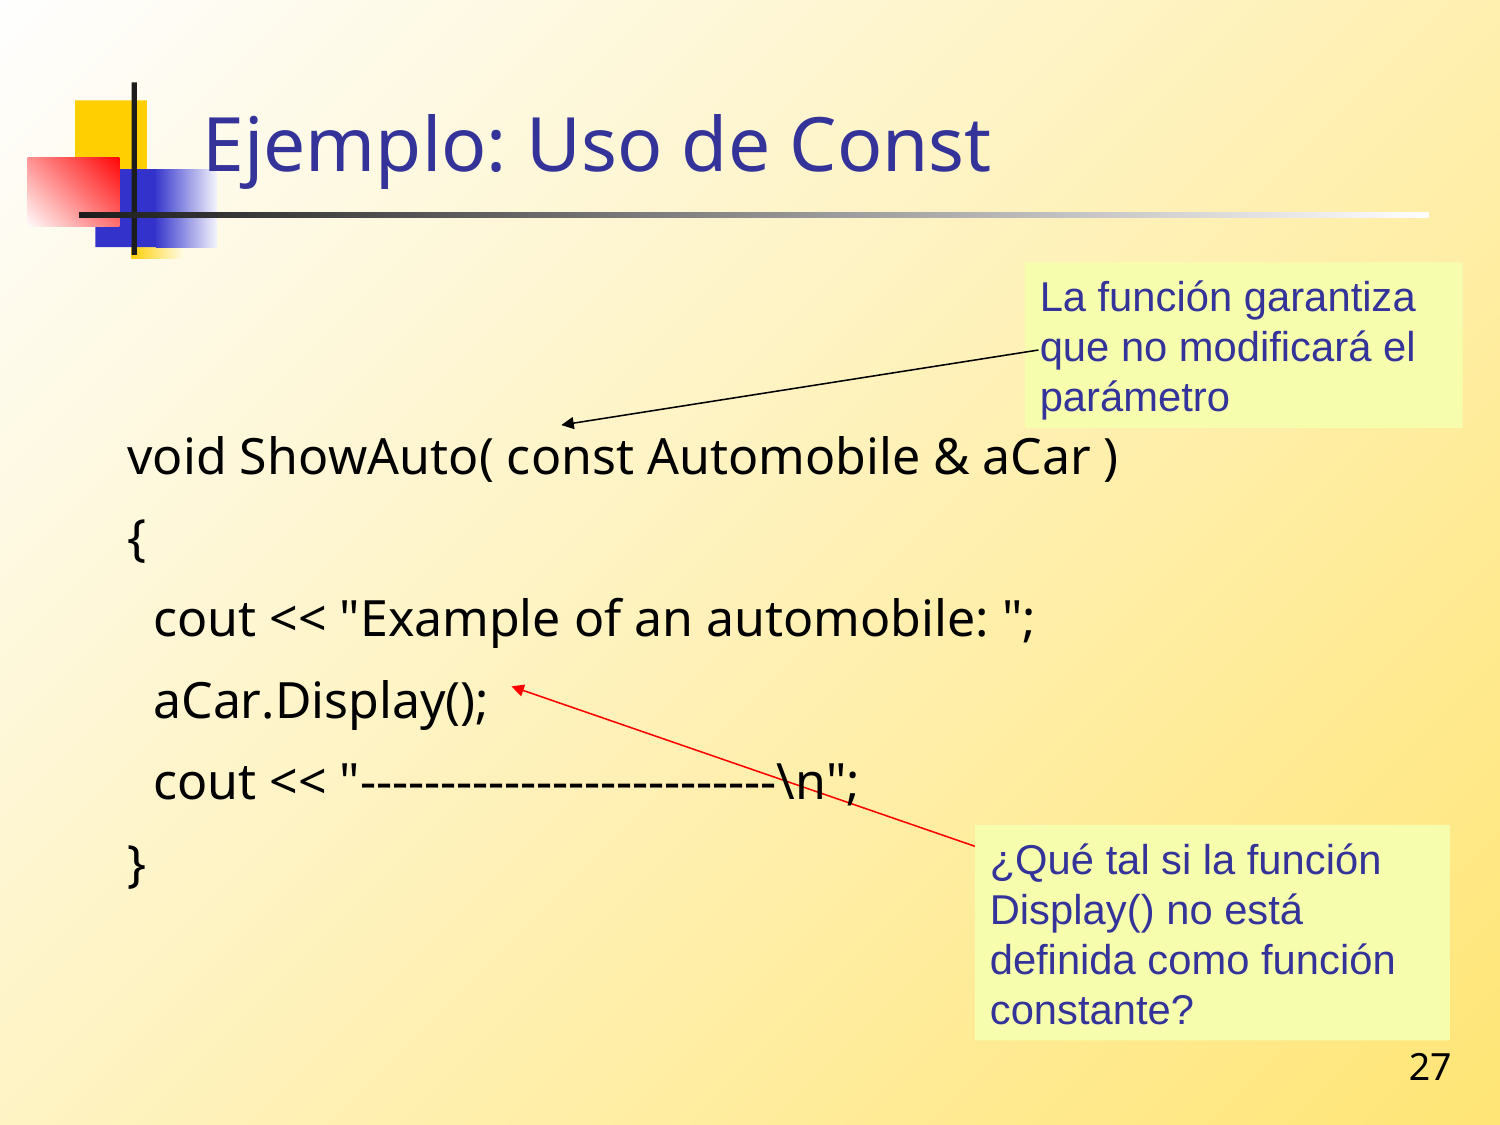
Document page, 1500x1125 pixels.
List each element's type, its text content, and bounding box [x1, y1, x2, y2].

text_box ¿Qué tal si la función Display() no está definida como función constante? [974, 824, 1450, 1041]
text_box La función garantiza que no modificará el parámetro [1025, 262, 1463, 428]
title Ejemplo: Uso de Const [187, 37, 1466, 201]
list void ShowAuto( const Automobile & aCar )‏ { cout << "Example of an automobile: "; aCar.Display(); cout << "--------------------------\n"; } [112, 412, 1375, 951]
